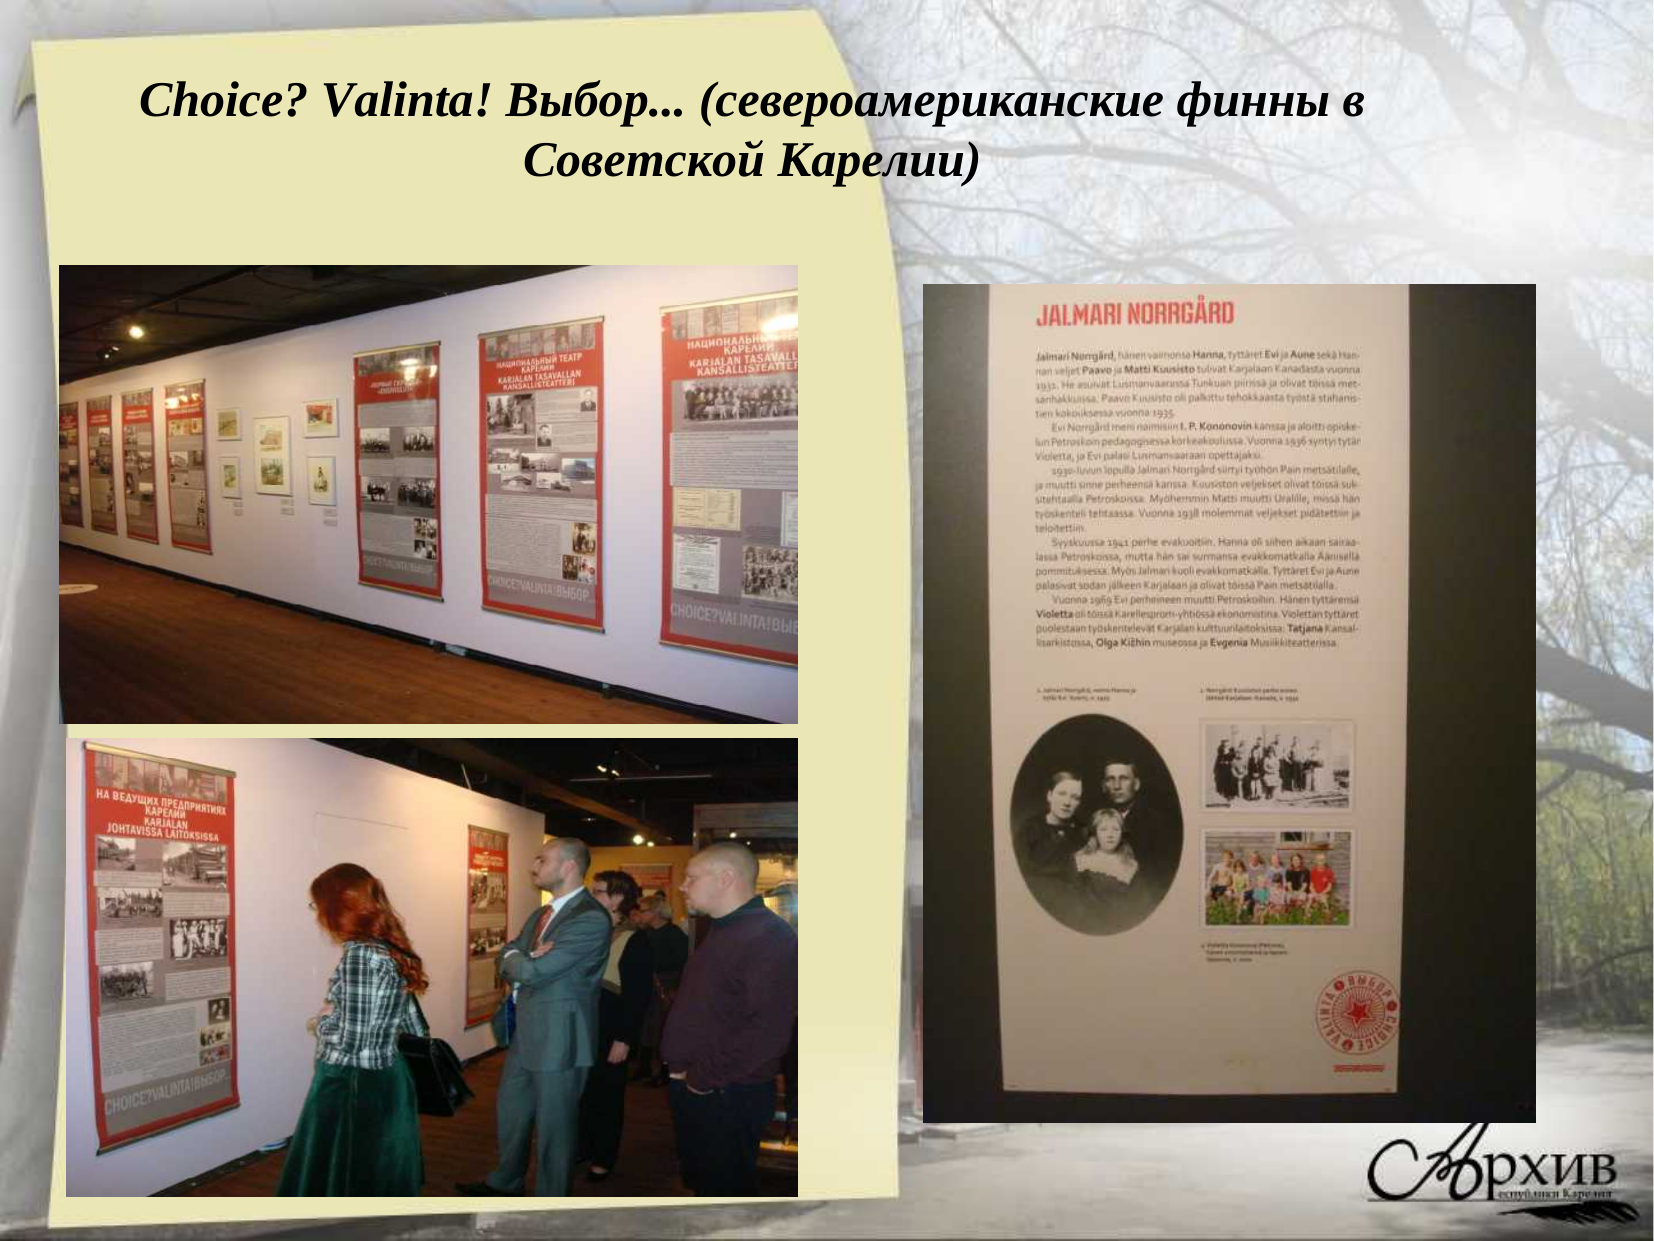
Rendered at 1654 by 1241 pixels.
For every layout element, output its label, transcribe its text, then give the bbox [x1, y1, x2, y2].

picture [0, 0, 1654, 1241]
text_box Choice? Valinta! Выбор... (североамериканские финны в Советской Карелии) [117, 59, 1388, 266]
